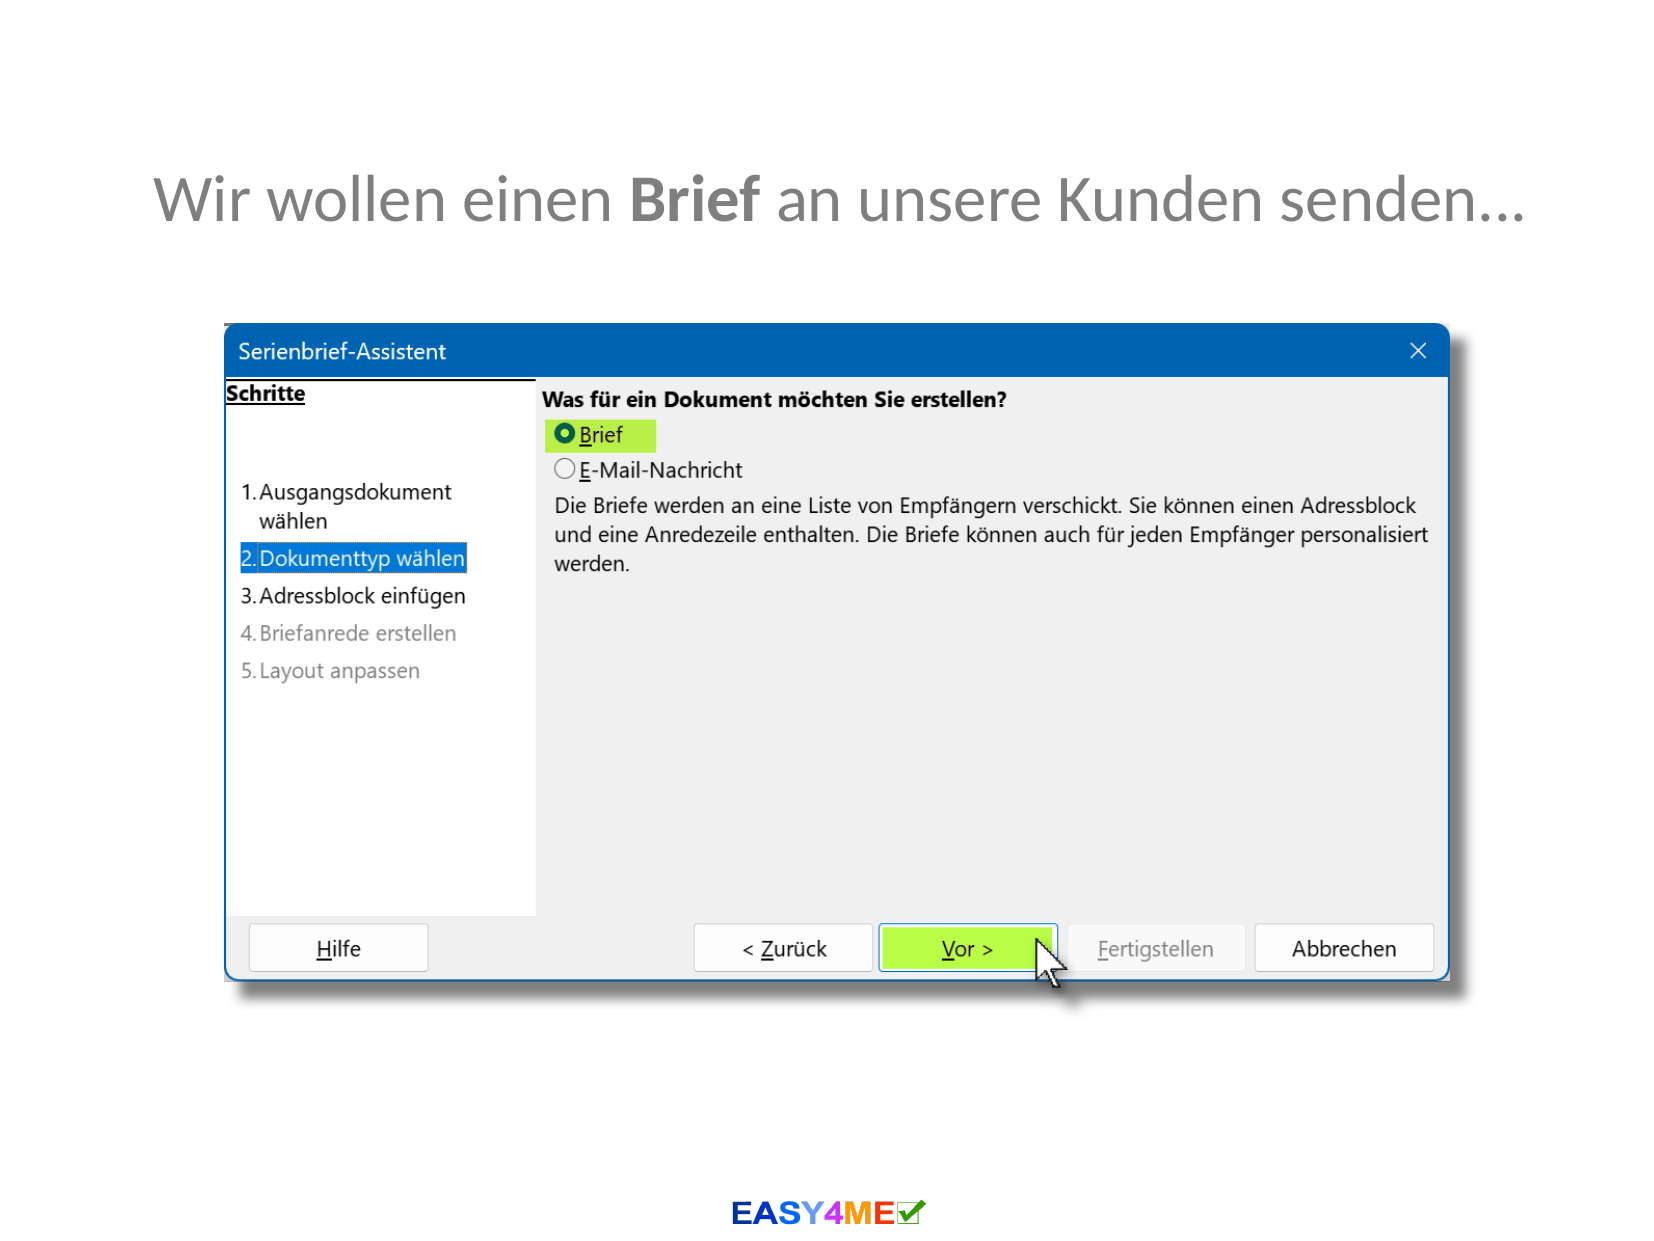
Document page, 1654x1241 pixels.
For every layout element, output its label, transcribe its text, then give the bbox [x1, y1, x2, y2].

list Wir wollen einen Brief an unsere Kunden senden... [82, 171, 1571, 1010]
picture [224, 323, 1450, 999]
picture [726, 1195, 934, 1229]
